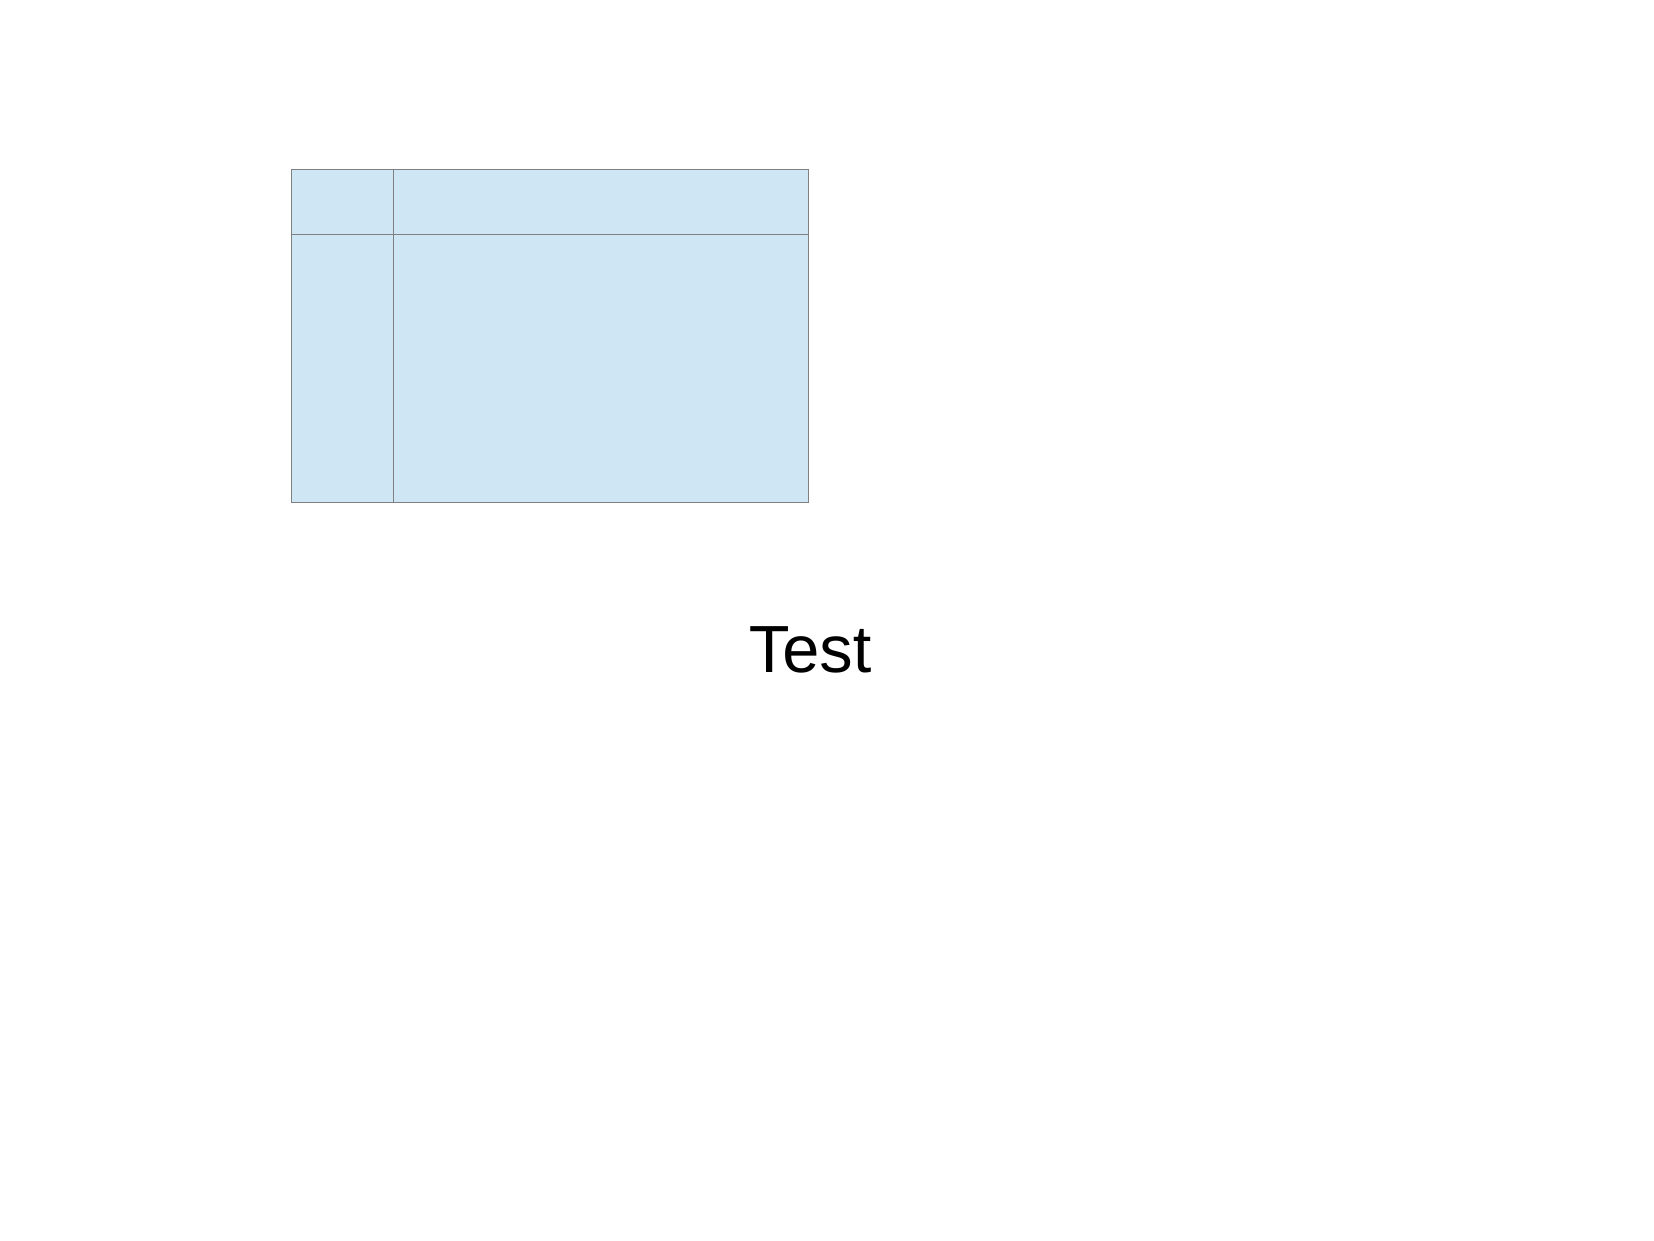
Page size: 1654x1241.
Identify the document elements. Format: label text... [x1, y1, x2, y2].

subtitle Test [82, 290, 1538, 1010]
text_box [291, 169, 809, 503]
